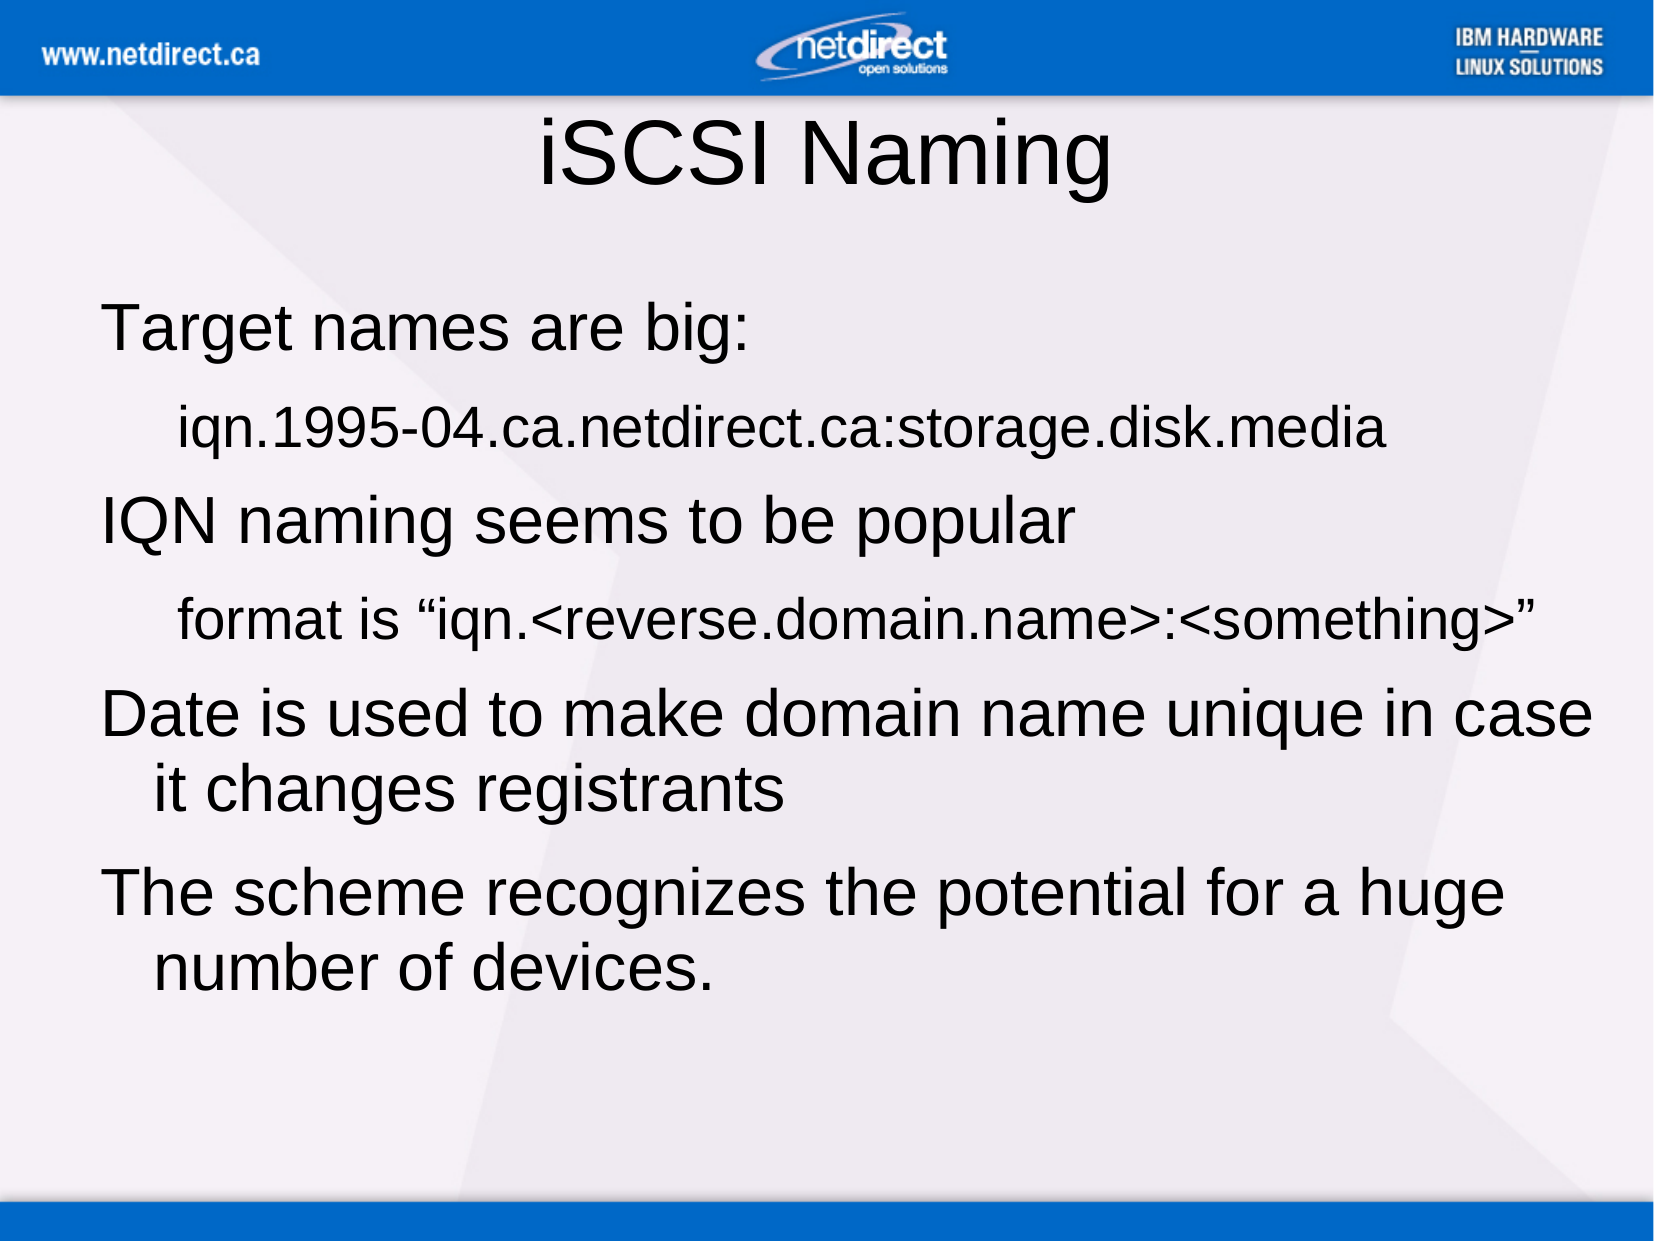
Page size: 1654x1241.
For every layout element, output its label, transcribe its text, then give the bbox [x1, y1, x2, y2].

title iSCSI Naming [82, 56, 1571, 250]
list Target names are big: iqn.1995-04.ca.netdirect.ca:storage.disk.media IQN naming seems to be popular format is “iqn.<reverse.domain.name>:<something>” Date is used to make domain name unique in case it changes registrants The scheme recognizes the potential for a huge number of devices. [82, 290, 1613, 1094]
picture [0, 0, 1654, 1241]
